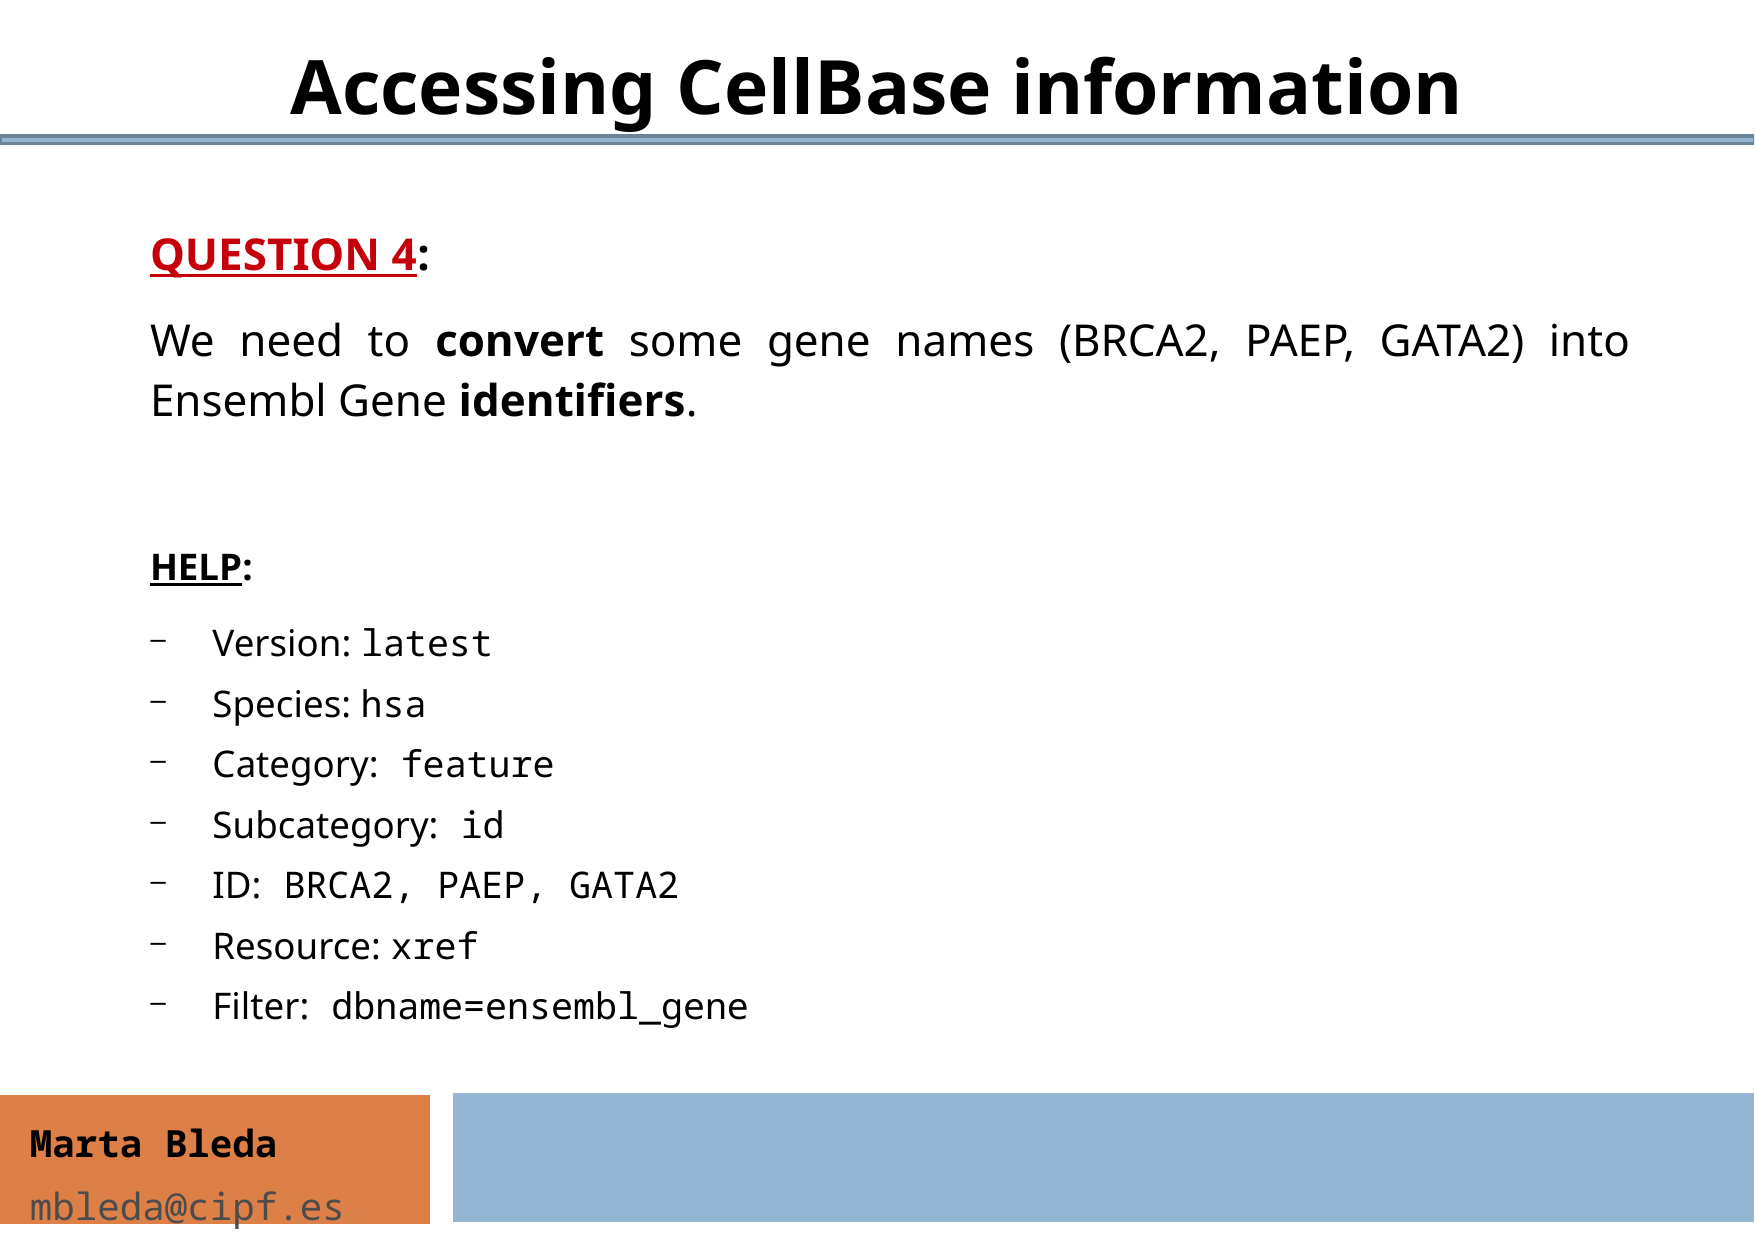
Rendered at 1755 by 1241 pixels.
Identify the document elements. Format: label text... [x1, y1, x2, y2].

text_box [0, 136, 1754, 144]
text_box Accessing CellBase information [67, 27, 1688, 129]
text_box Marta Bleda mbleda@cipf.es [15, 1110, 406, 1213]
list QUESTION 4: We need to convert some gene names (BRCA2, PAEP, GATA2) into Ensembl Gene identifiers. HELP: Version: latest Species: hsa Category: feature Subcategory: id ID: BRCA2, PAEP, GATA2 Resource: xref Filter: dbname=ensembl_gene [87, 223, 1632, 1034]
